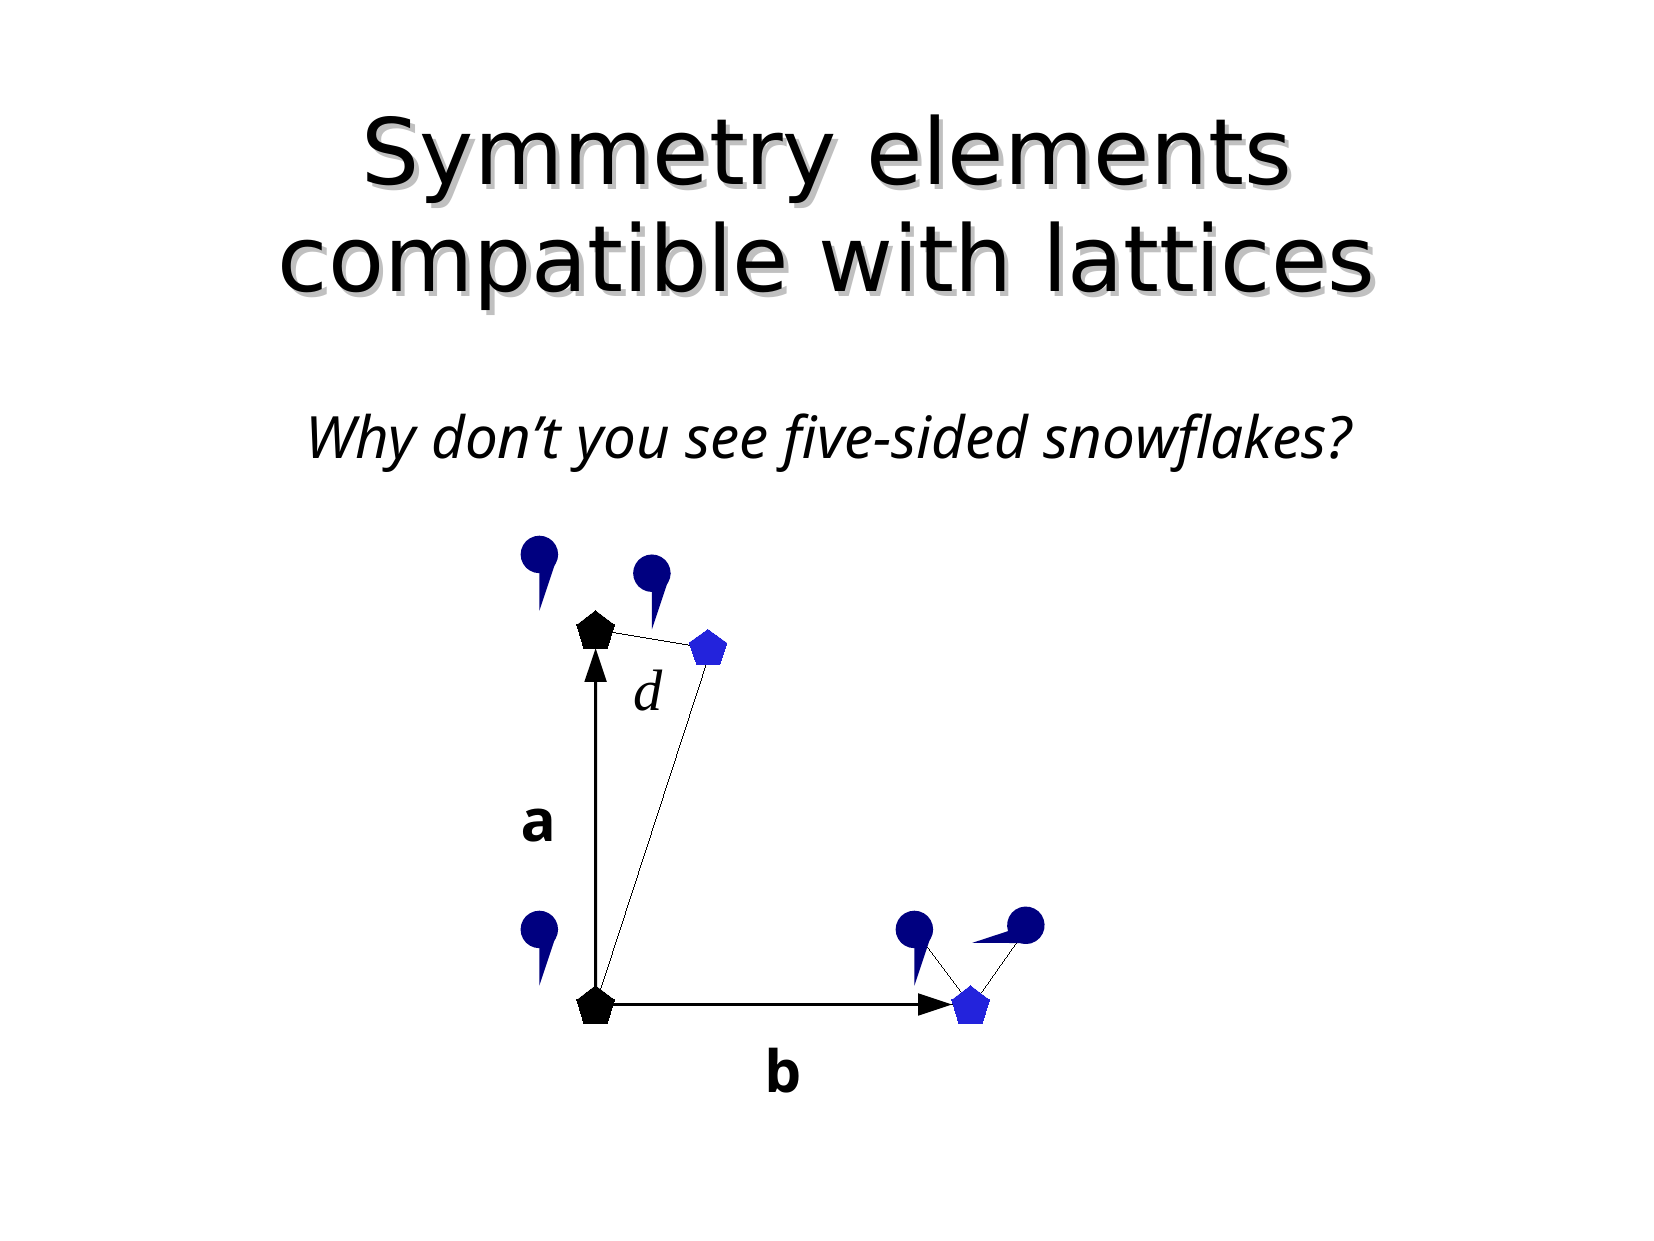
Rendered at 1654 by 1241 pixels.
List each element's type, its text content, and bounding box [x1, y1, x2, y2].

text_box [951, 985, 990, 1024]
text_box [520, 535, 559, 611]
title Symmetry elements compatible with lattices [121, 99, 1534, 314]
text_box [689, 629, 727, 665]
text_box d [633, 658, 690, 724]
text_box [895, 910, 934, 986]
text_box a [520, 779, 577, 865]
text_box b [764, 1030, 821, 1116]
text_box Why don’t you see five-sided snowflakes? [199, 396, 1458, 476]
text_box [972, 906, 1045, 944]
text_box [520, 910, 559, 986]
text_box [576, 610, 615, 649]
text_box [633, 554, 671, 630]
text_box [576, 985, 615, 1024]
